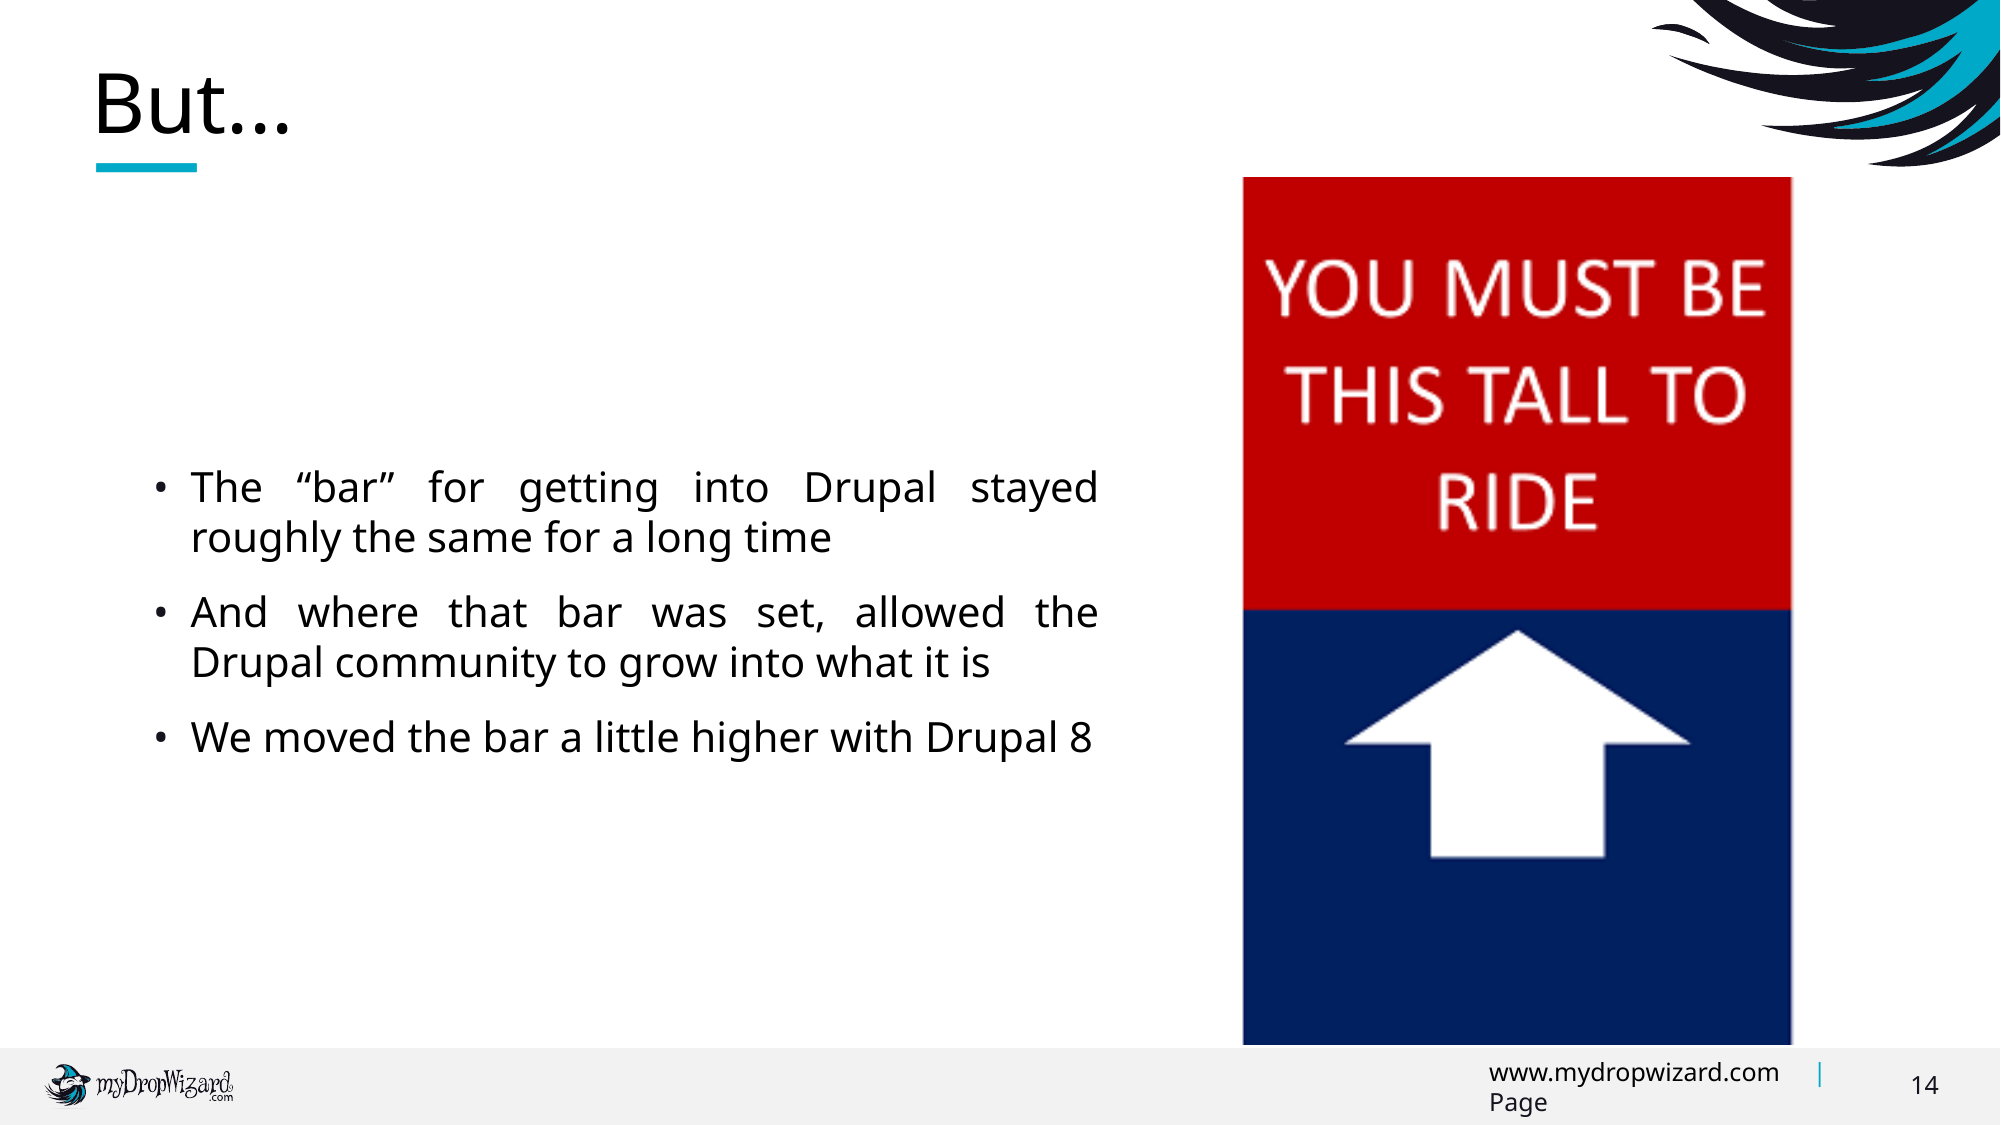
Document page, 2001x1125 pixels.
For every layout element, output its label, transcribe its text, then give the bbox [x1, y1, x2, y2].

slide_number <number> [1895, 1057, 1969, 1117]
title But... [76, 47, 1863, 166]
list The “bar” for getting into Drupal stayed roughly the same for a long time And where that bar was set, allowed the Drupal community to grow into what it is We moved the bar a little higher with Drupal 8 [138, 278, 1115, 944]
picture [1211, 177, 1845, 1045]
